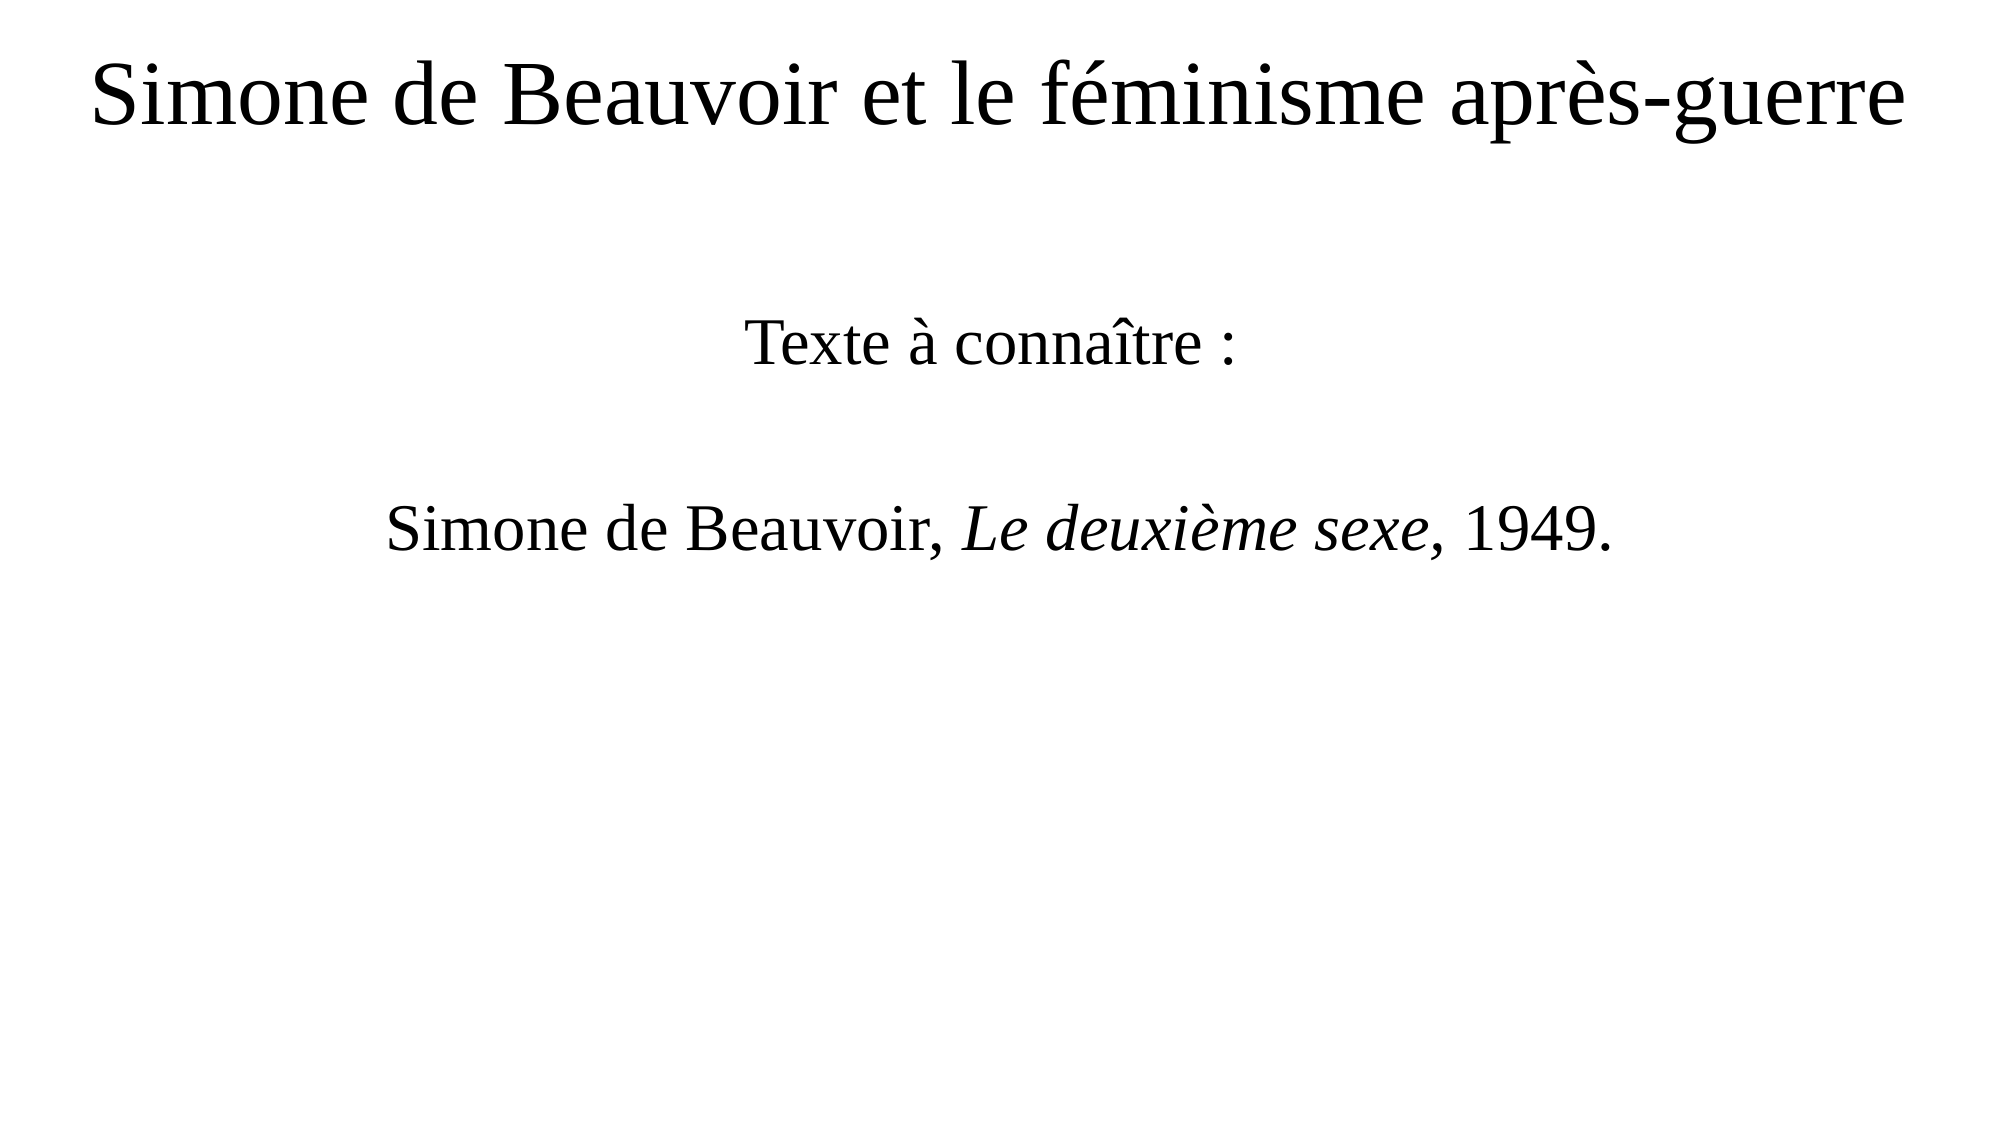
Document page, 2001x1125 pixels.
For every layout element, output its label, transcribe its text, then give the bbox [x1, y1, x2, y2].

title Simone de Beauvoir et le féminisme après-guerre [0, 3, 2000, 188]
list Texte à connaître : Simone de Beauvoir, Le deuxième sexe, 1949. [137, 299, 1863, 1014]
